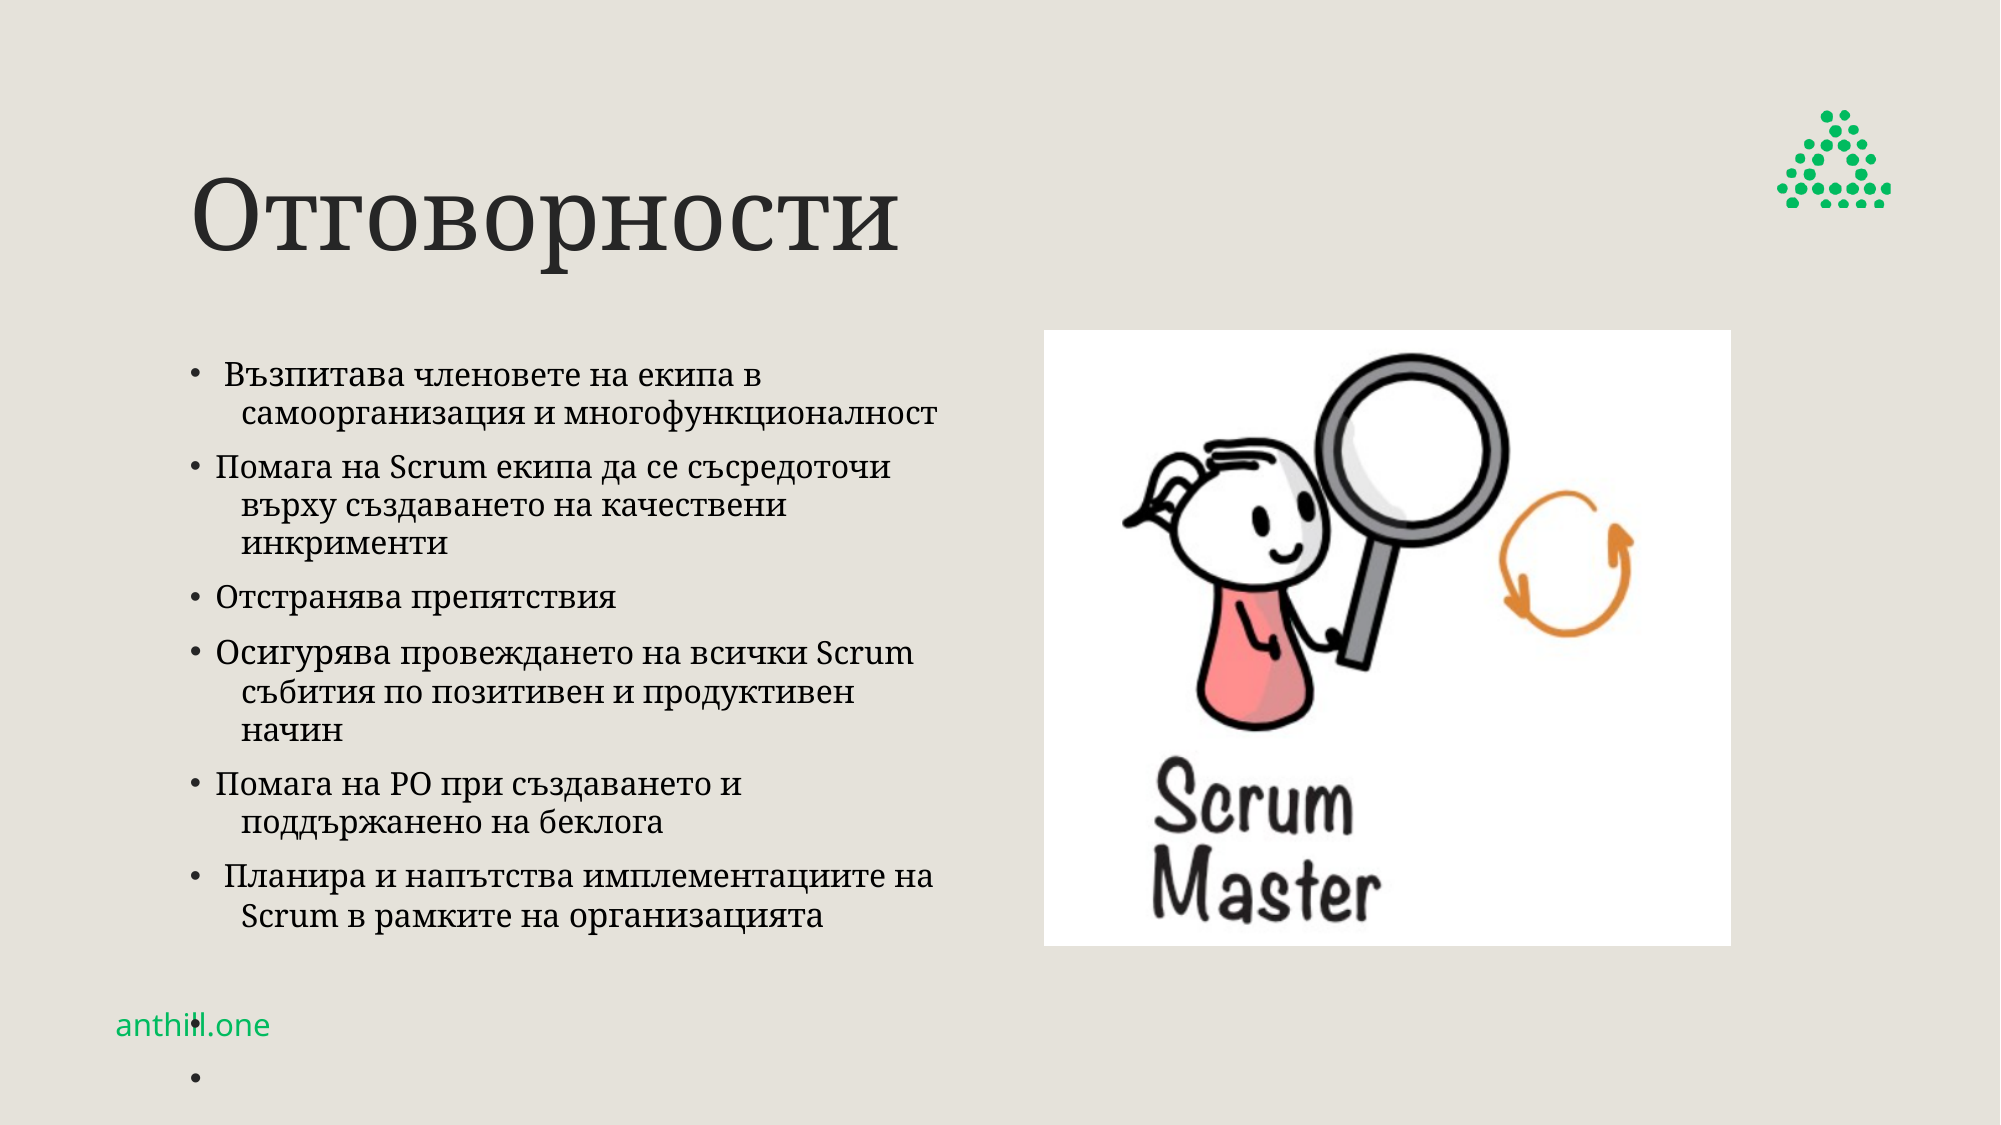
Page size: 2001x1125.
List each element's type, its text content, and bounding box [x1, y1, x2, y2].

title Отговорности [174, 105, 1825, 331]
picture [1044, 330, 1731, 946]
list Възпитава членовете на екипа в самоорганизация и многофункционалност Помага на Scrum екипа да се съсредоточи върху създаването на качествени инкрименти Отстранява препятствия Осигурява провеждането на всички Scrum събития по позитивен и продуктивен начин Помага на PO при създаването и поддържанено на беклога Планира и напътства имплементациите на Scrum в рамките на организацията [174, 345, 955, 961]
